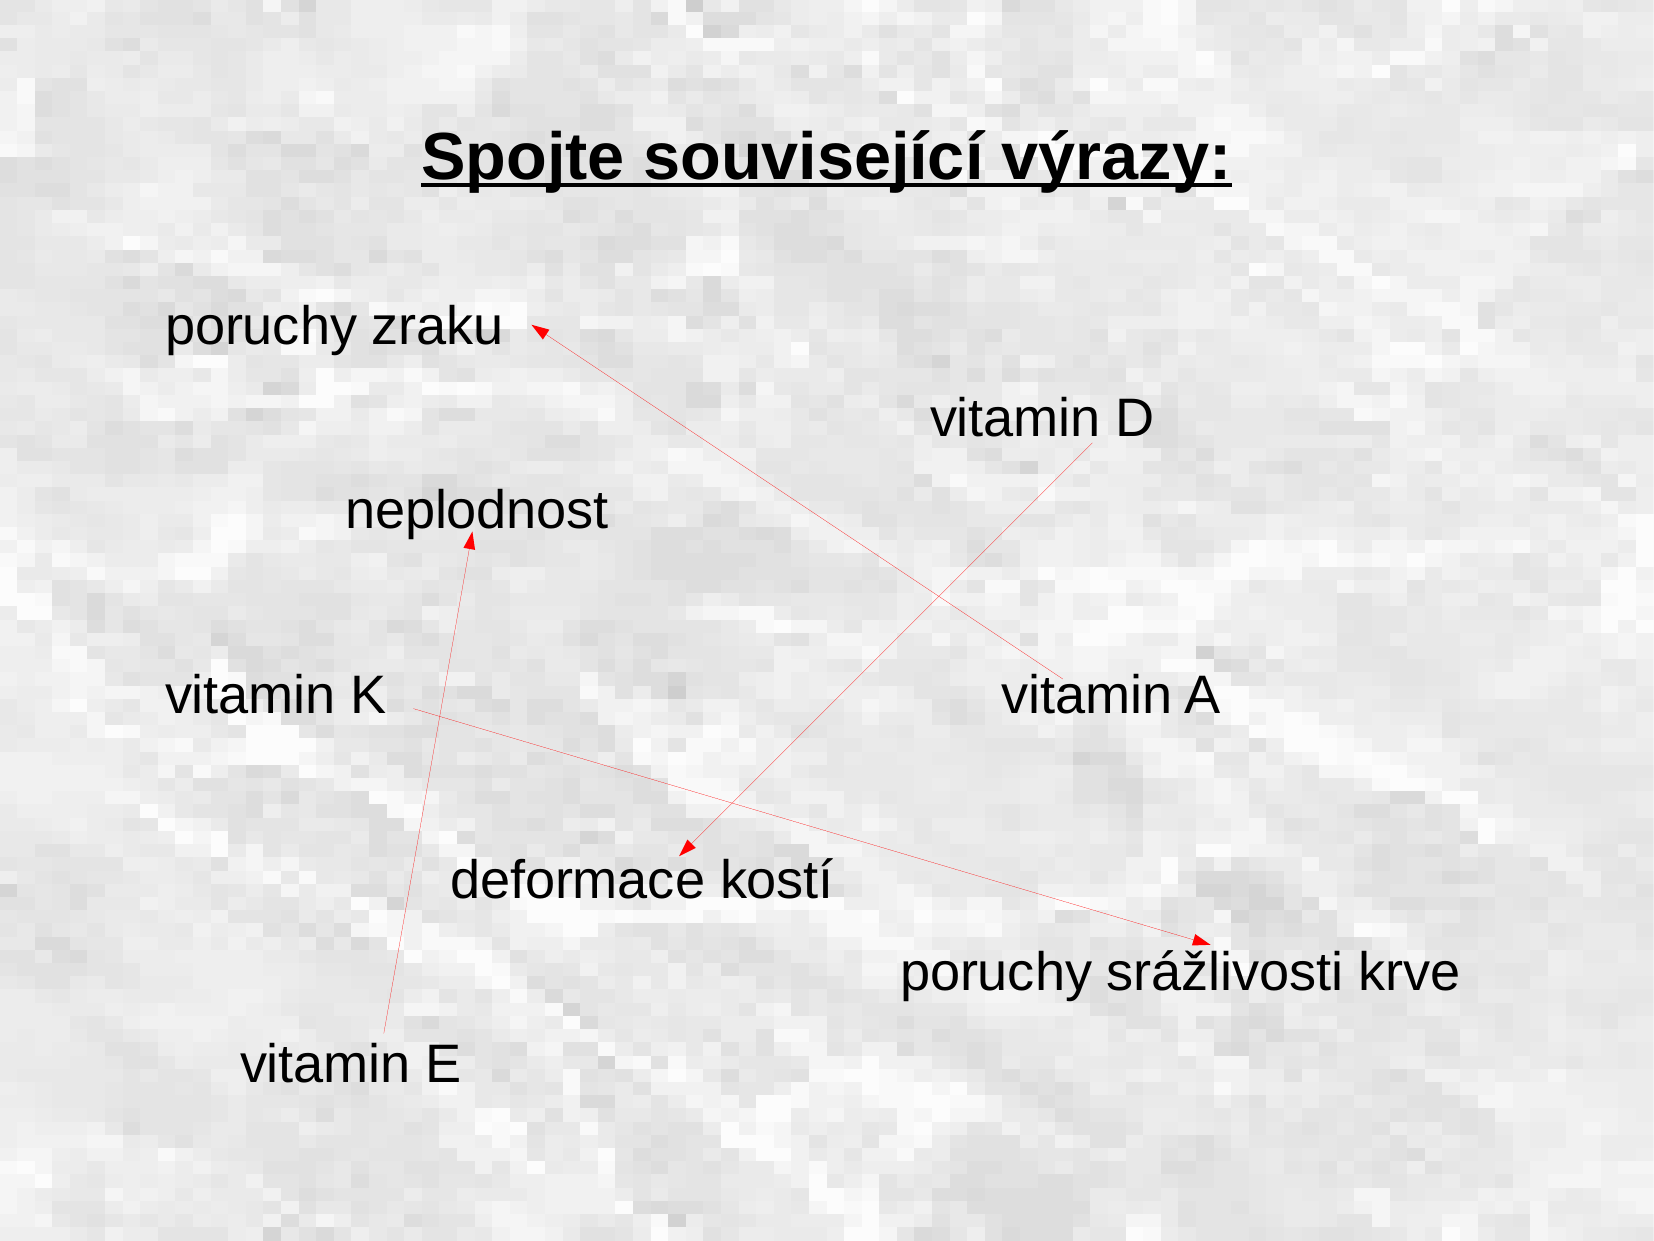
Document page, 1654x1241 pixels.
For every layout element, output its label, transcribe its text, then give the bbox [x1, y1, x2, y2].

title Spojte související výrazy: [82, 49, 1571, 257]
list poruchy zraku vitamin D neplodnost vitamin K vitamin A deformace kostí poruchy srážlivosti krve vitamin E [82, 290, 1571, 1110]
